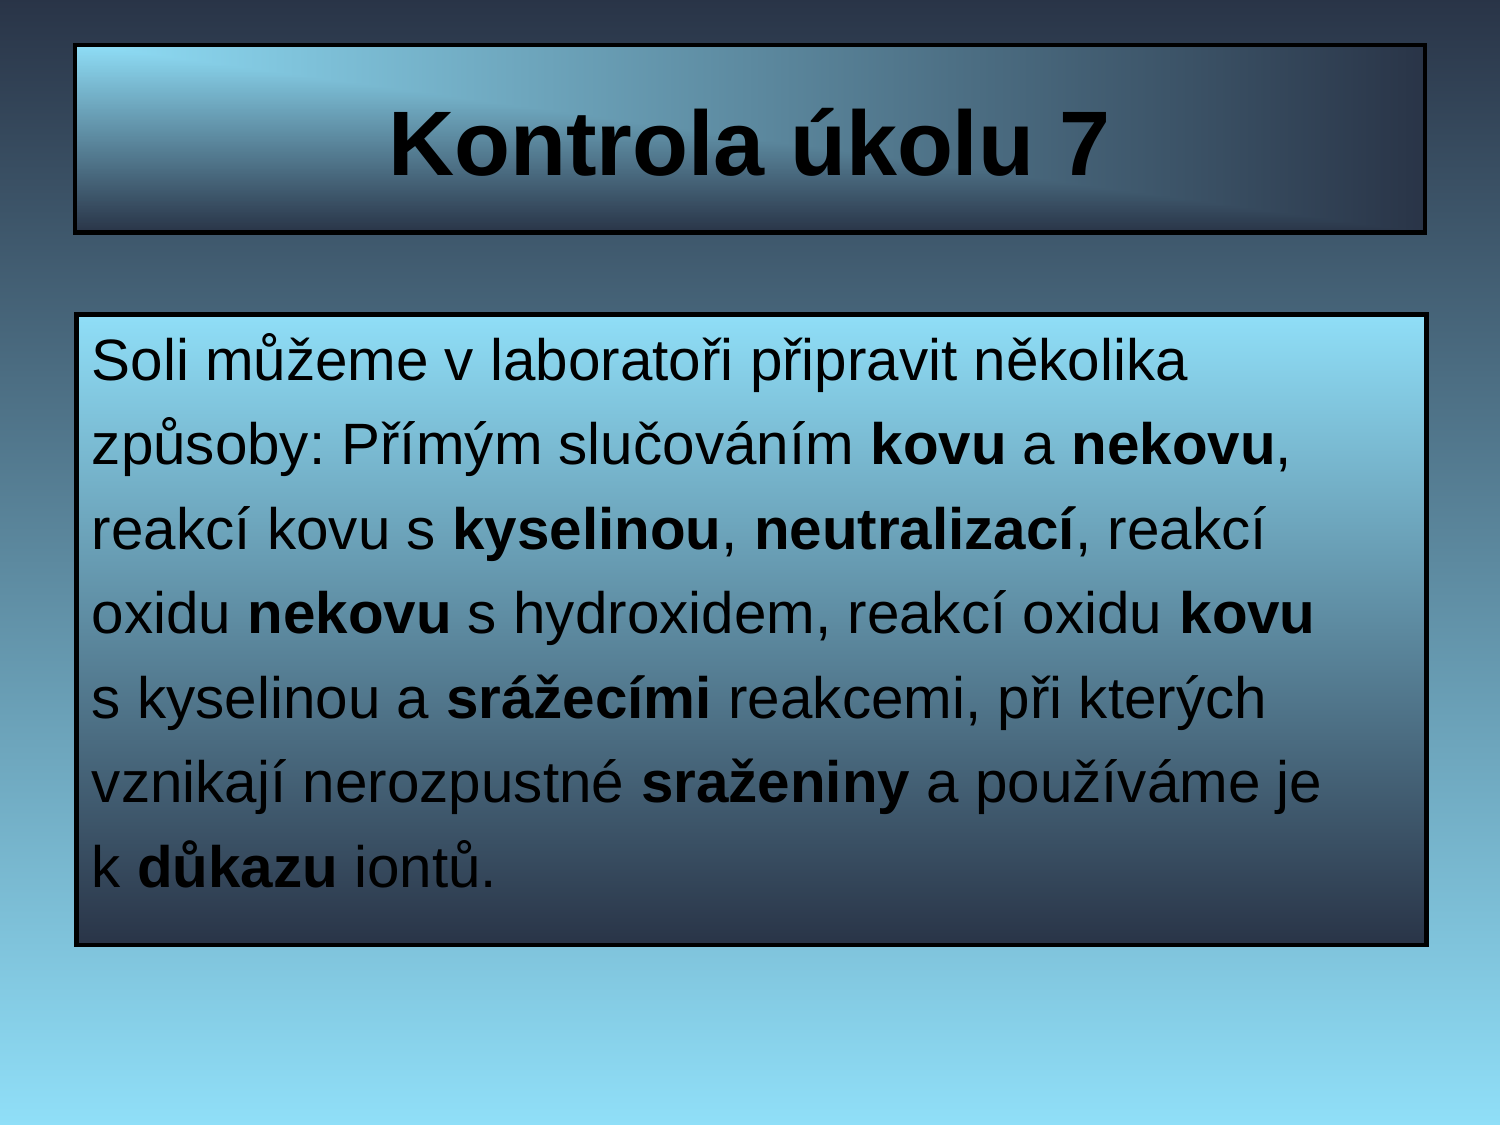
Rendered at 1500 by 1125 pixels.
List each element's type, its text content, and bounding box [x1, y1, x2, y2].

list Soli můžeme v laboratoři připravit několika způsoby: Přímým slučováním kovu a nekovu, reakcí kovu s kyselinou, neutralizací, reakcí oxidu nekovu s hydroxidem, reakcí oxidu kovu s kyselinou a srážecími reakcemi, při kterých vznikají nerozpustné sraženiny a používáme je k důkazu iontů. [76, 314, 1427, 946]
title Kontrola úkolu 7 [75, 45, 1426, 233]
